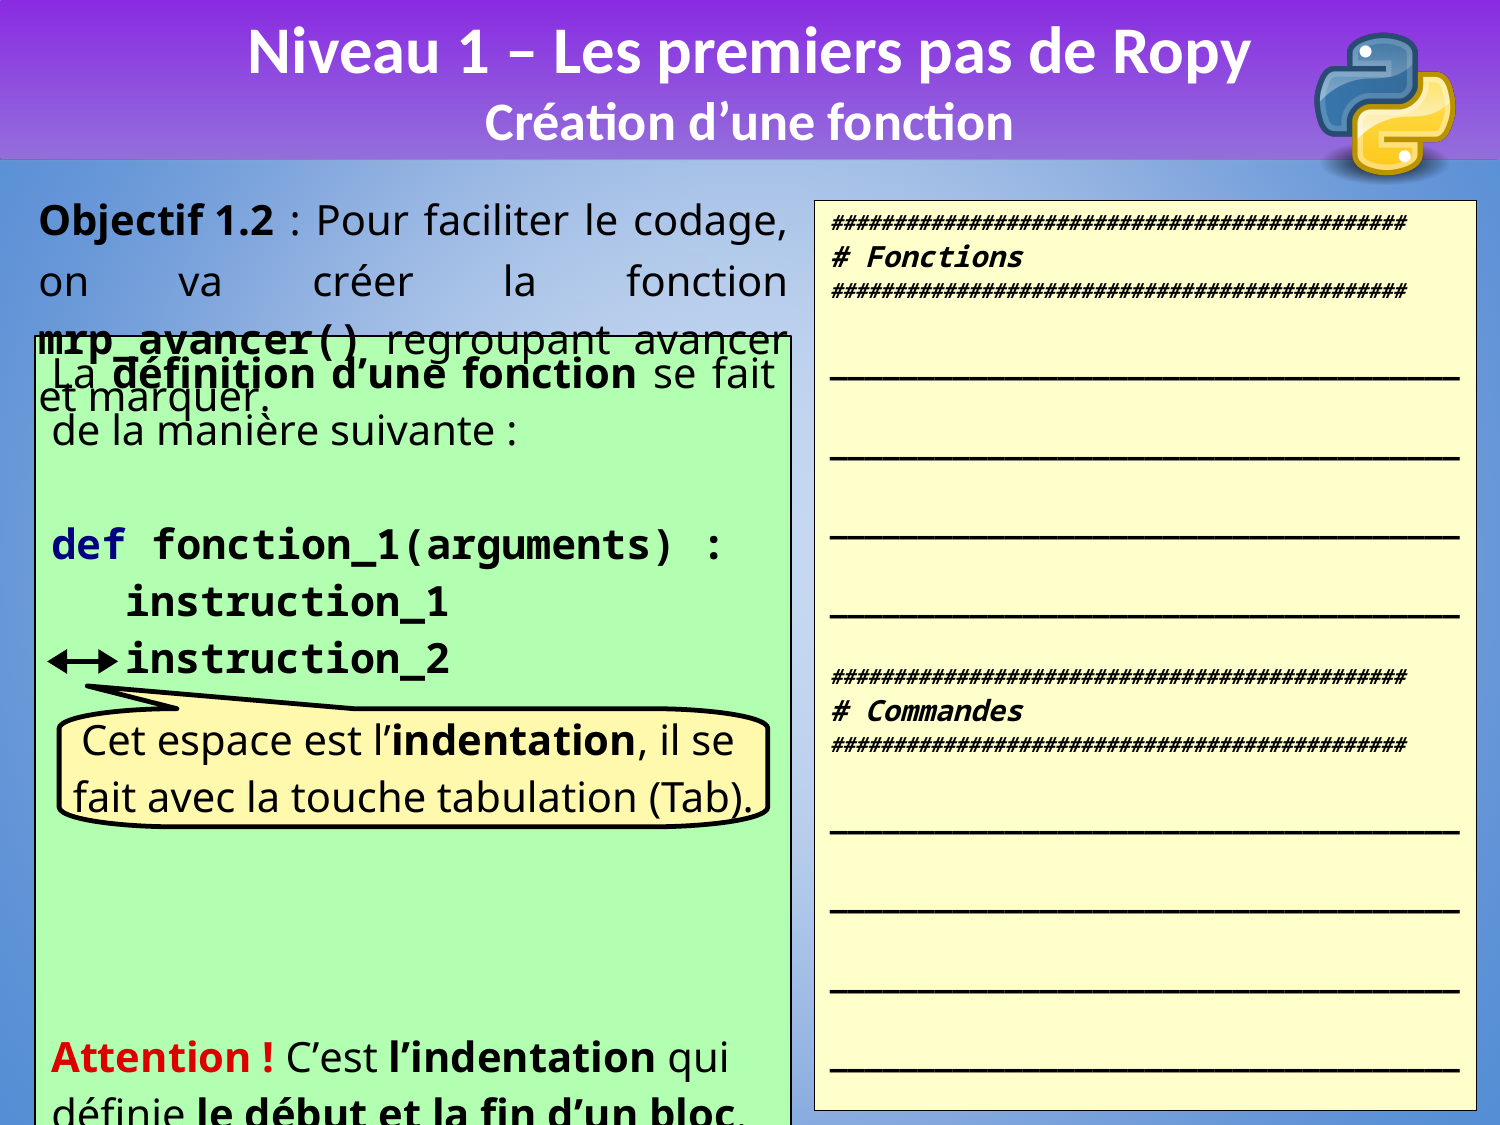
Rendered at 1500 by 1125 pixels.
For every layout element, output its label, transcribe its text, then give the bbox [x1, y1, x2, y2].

picture [327, 328, 349, 335]
picture [352, 328, 600, 335]
picture [0, 29, 1500, 1125]
text_box Cet espace est l’indentation, il se fait avec la touche tabulation (Tab). [59, 685, 768, 827]
text_box ############################################## # Fonctions ############################################## ____________________________________ ____________________________________ ____________________________________ ____________________________________ ############################################## # Commandes ############################################## ____________________________________ ____________________________________ ____________________________________ ____________________________________ ____________________________________ ____________________________________ ____________________________________ ____________________________________ [814, 200, 1477, 1111]
text_box Objectif 1.2 : Pour faciliter le codage, on va créer la fonction mrp_avancer() regroupant avancer et marquer. [23, 183, 804, 328]
text_box Niveau 1 – Les premiers pas de Ropy Création d’une fonction [0, 0, 1500, 159]
text_box La définition d’une fonction se fait de la manière suivante : def fonction_1(arguments) : instruction_1 instruction_2 … return valeurs_renvoyées Attention ! C’est l’indentation qui définie le début et la fin d’un bloc. L’appel de la fonction est des plus simple : fonction_1(arguments) [35, 335, 792, 1111]
